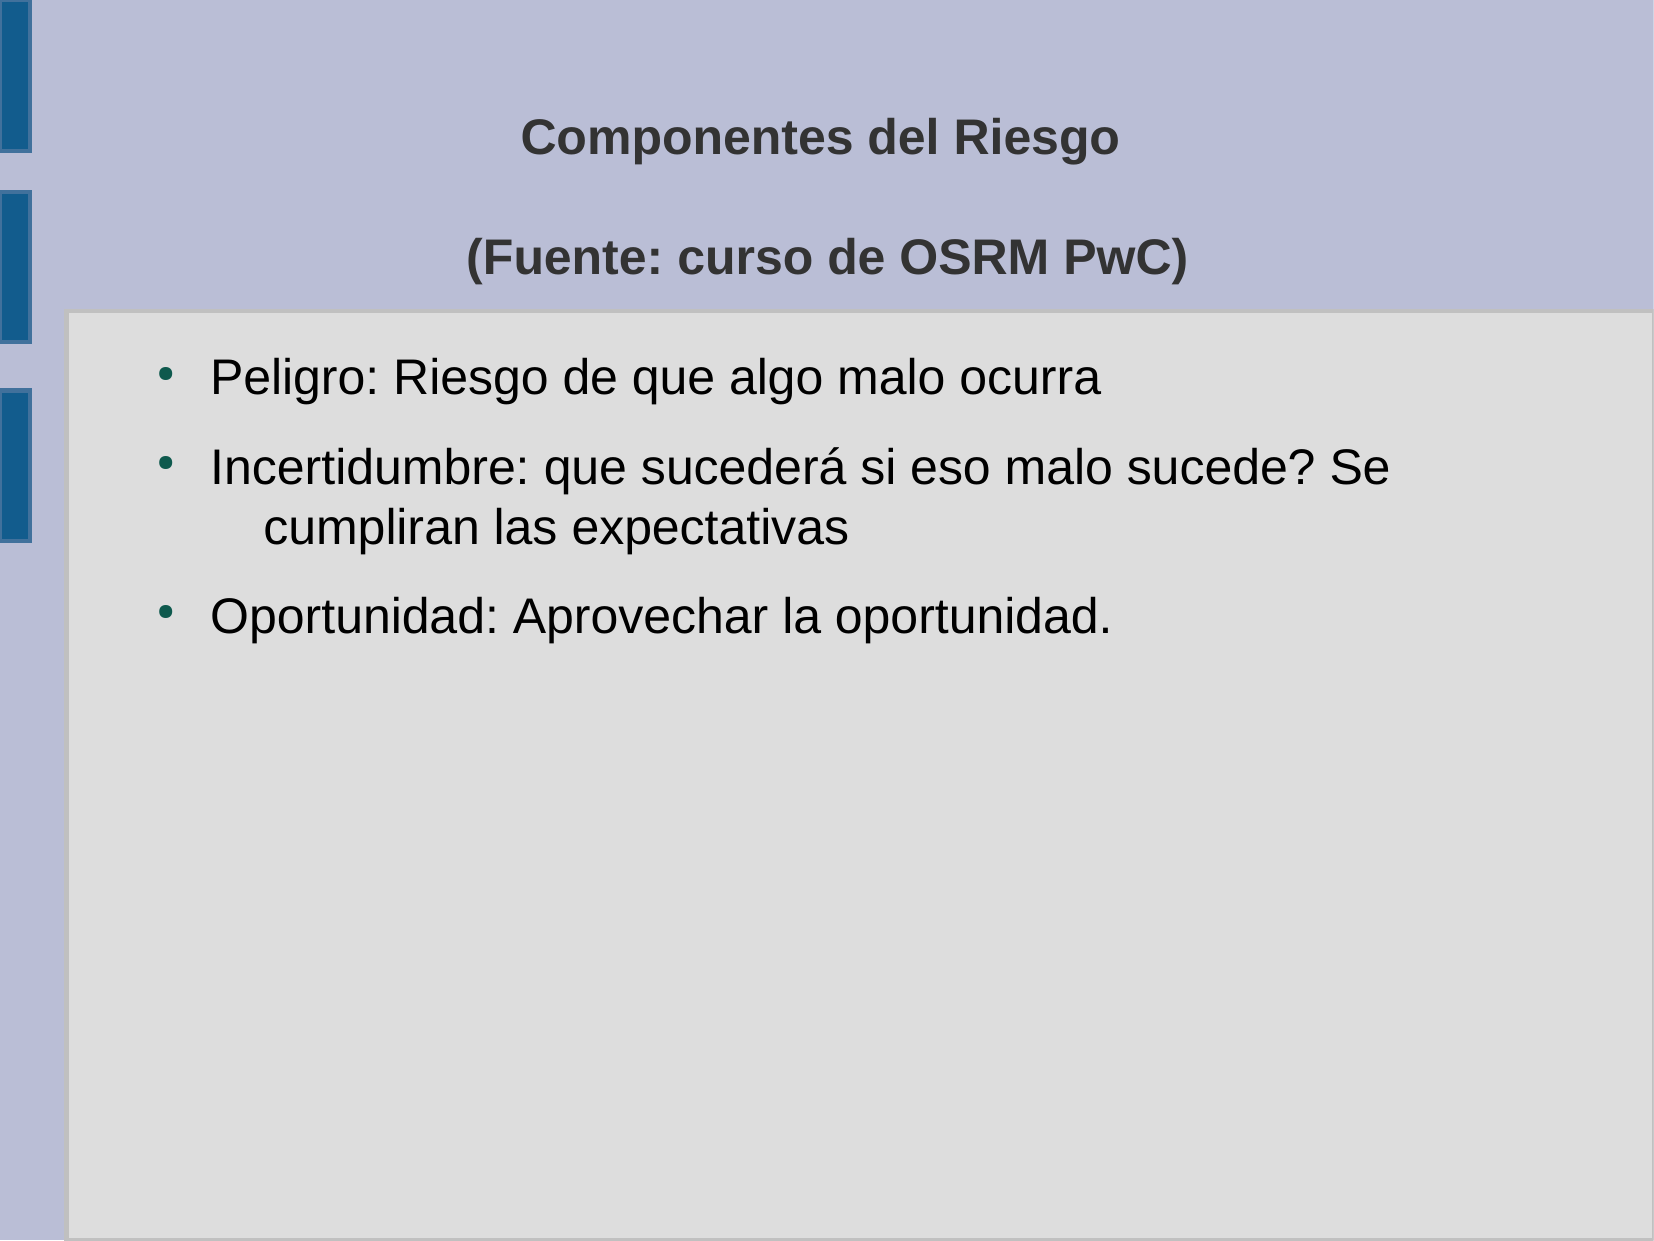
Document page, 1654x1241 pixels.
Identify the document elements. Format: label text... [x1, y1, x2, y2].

list Peligro: Riesgo de que algo malo ocurra Incertidumbre: que sucederá si eso malo sucede? Se cumpliran las expectativas Oportunidad: Aprovechar la oportunidad. [121, 344, 1534, 1127]
title Componentes del Riesgo (Fuente: curso de OSRM PwC) [121, 91, 1534, 299]
